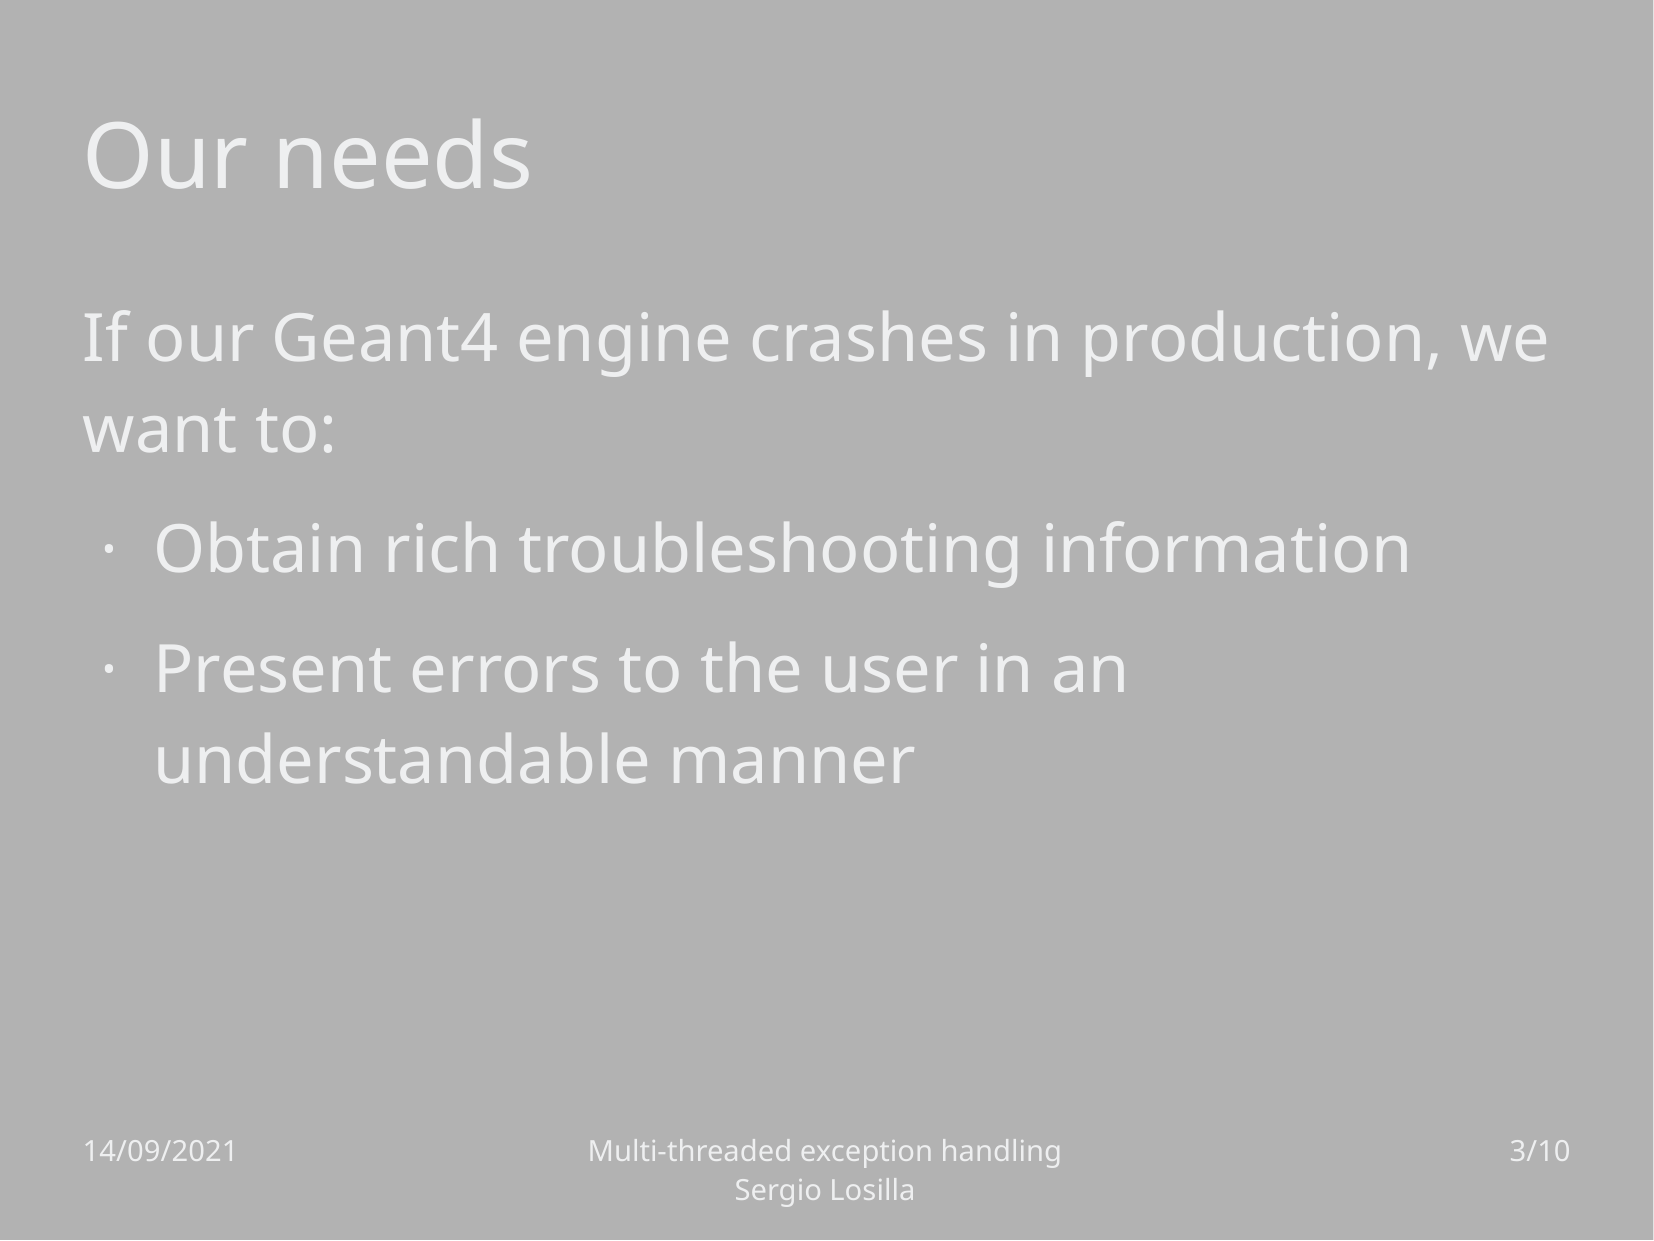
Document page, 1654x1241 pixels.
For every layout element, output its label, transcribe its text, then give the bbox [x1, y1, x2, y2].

title Our needs [82, 56, 1571, 250]
list If our Geant4 engine crashes in production, we want to: Obtain rich troubleshooting information Present errors to the user in an understandable manner [82, 290, 1571, 1094]
